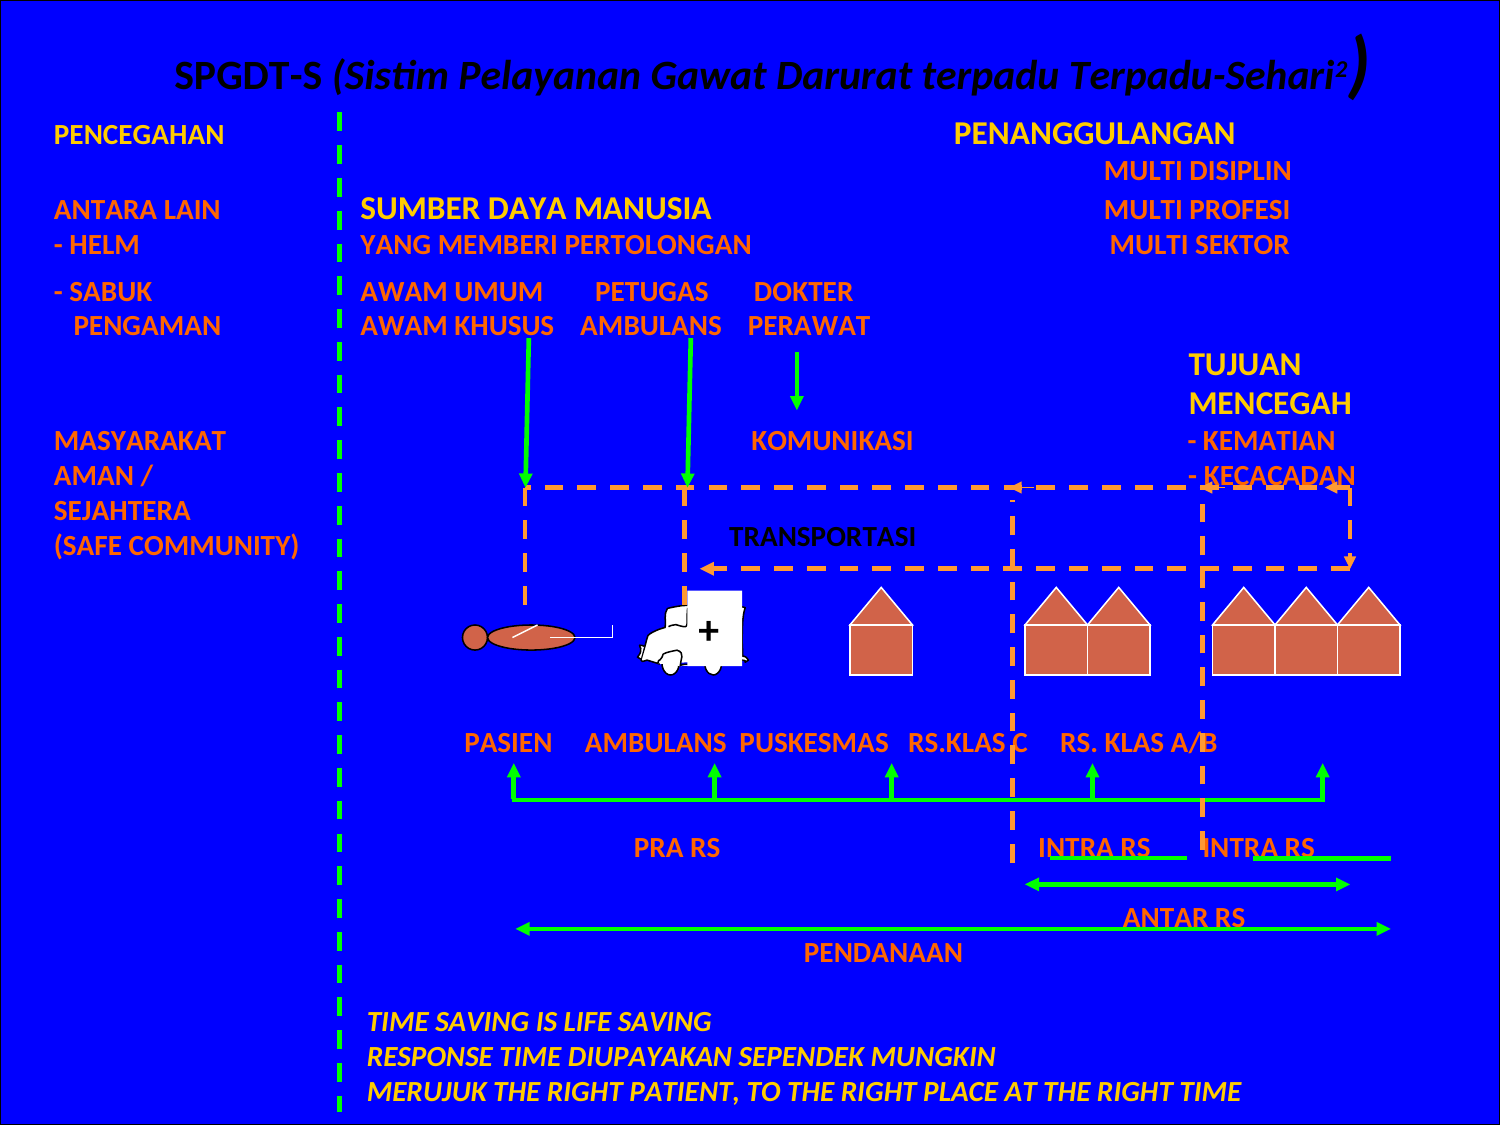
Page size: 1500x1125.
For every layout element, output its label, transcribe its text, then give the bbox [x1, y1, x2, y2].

text_box + [683, 595, 734, 661]
text_box [1212, 587, 1401, 675]
text_box SPGDT-S (Sistim Pelayanan Gawat Darurat terpadu Terpadu-Sehari2) [159, 7, 1386, 113]
text_box [462, 624, 575, 651]
text_box [849, 587, 913, 675]
text_box [1025, 587, 1151, 675]
text_box PENCEGAHAN PENANGGULANGAN MULTI DISIPLIN ANTARA LAIN SUMBER DAYA MANUSIA MULTI PROFESI - HELM YANG MEMBERI PERTOLONGAN MULTI SEKTOR - SABUK AWAM UMUM PETUGAS DOKTER PENGAMAN AWAM KHUSUS AMBULANS PERAWAT TUJUAN MENCEGAH MASYARAKAT KOMUNIKASI - KEMATIAN AMAN / - KECACADAN SEJAHTERA (SAFE COMMUNITY) PASIEN AMBULANS PUSKESMAS RS.KLAS C RS. KLAS A/B PRA RS INTRA RS INTRA RS ANTAR RS PENDANAAN TIME SAVING IS LIFE SAVING RESPONSE TIME DIUPAYAKAN SEPENDEK MUNGKIN MERUJUK THE RIGHT PATIENT, TO THE RIGHT PLACE AT THE RIGHT TIME [39, 103, 1419, 1125]
text_box [0, 0, 1500, 1125]
text_box TRANSPORTASI [714, 510, 1044, 561]
